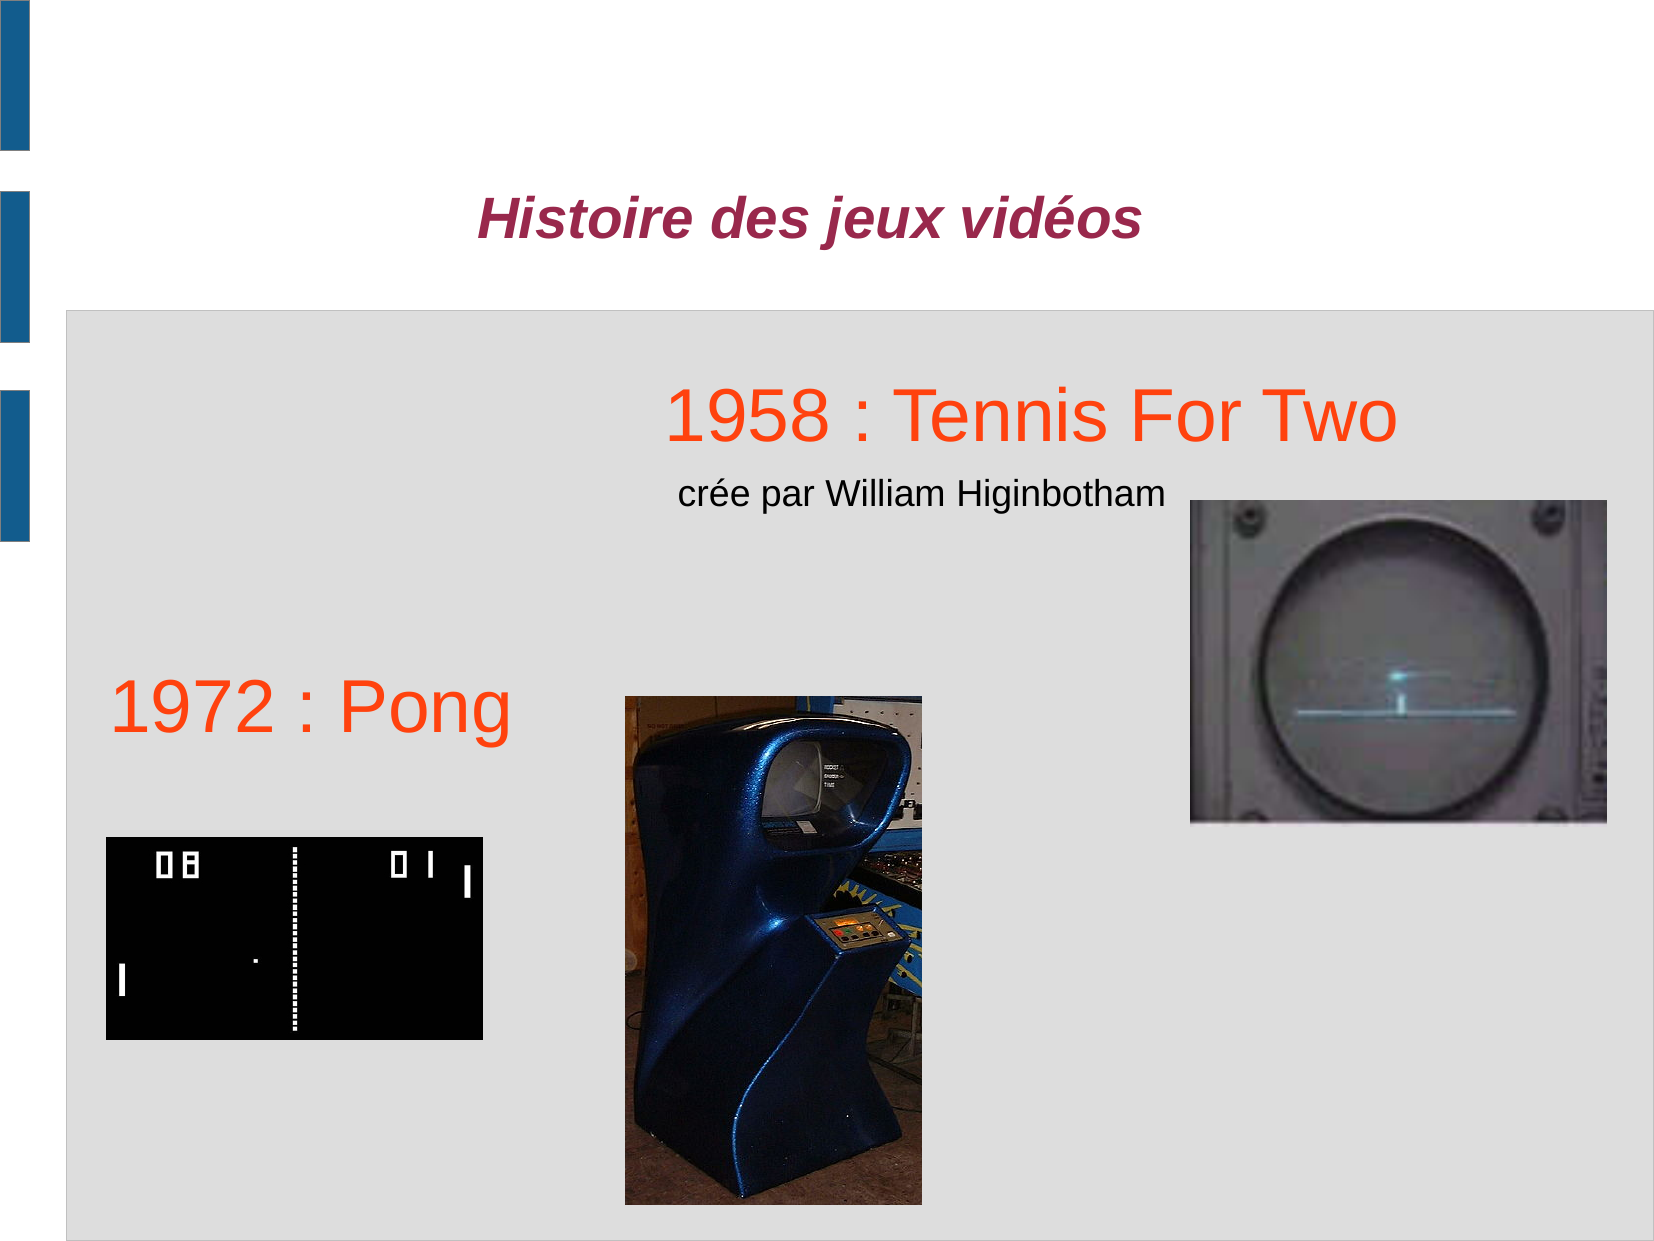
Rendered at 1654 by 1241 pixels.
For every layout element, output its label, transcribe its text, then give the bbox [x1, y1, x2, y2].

picture [625, 696, 922, 1205]
title Histoire des jeux vidéos [88, 114, 1534, 322]
picture [1190, 500, 1607, 827]
text_box crée par William Higinbotham [662, 464, 1182, 522]
picture [106, 837, 483, 1040]
text_box 1958 : Tennis For Two [649, 366, 1430, 465]
text_box 1972 : Pong [94, 657, 875, 756]
